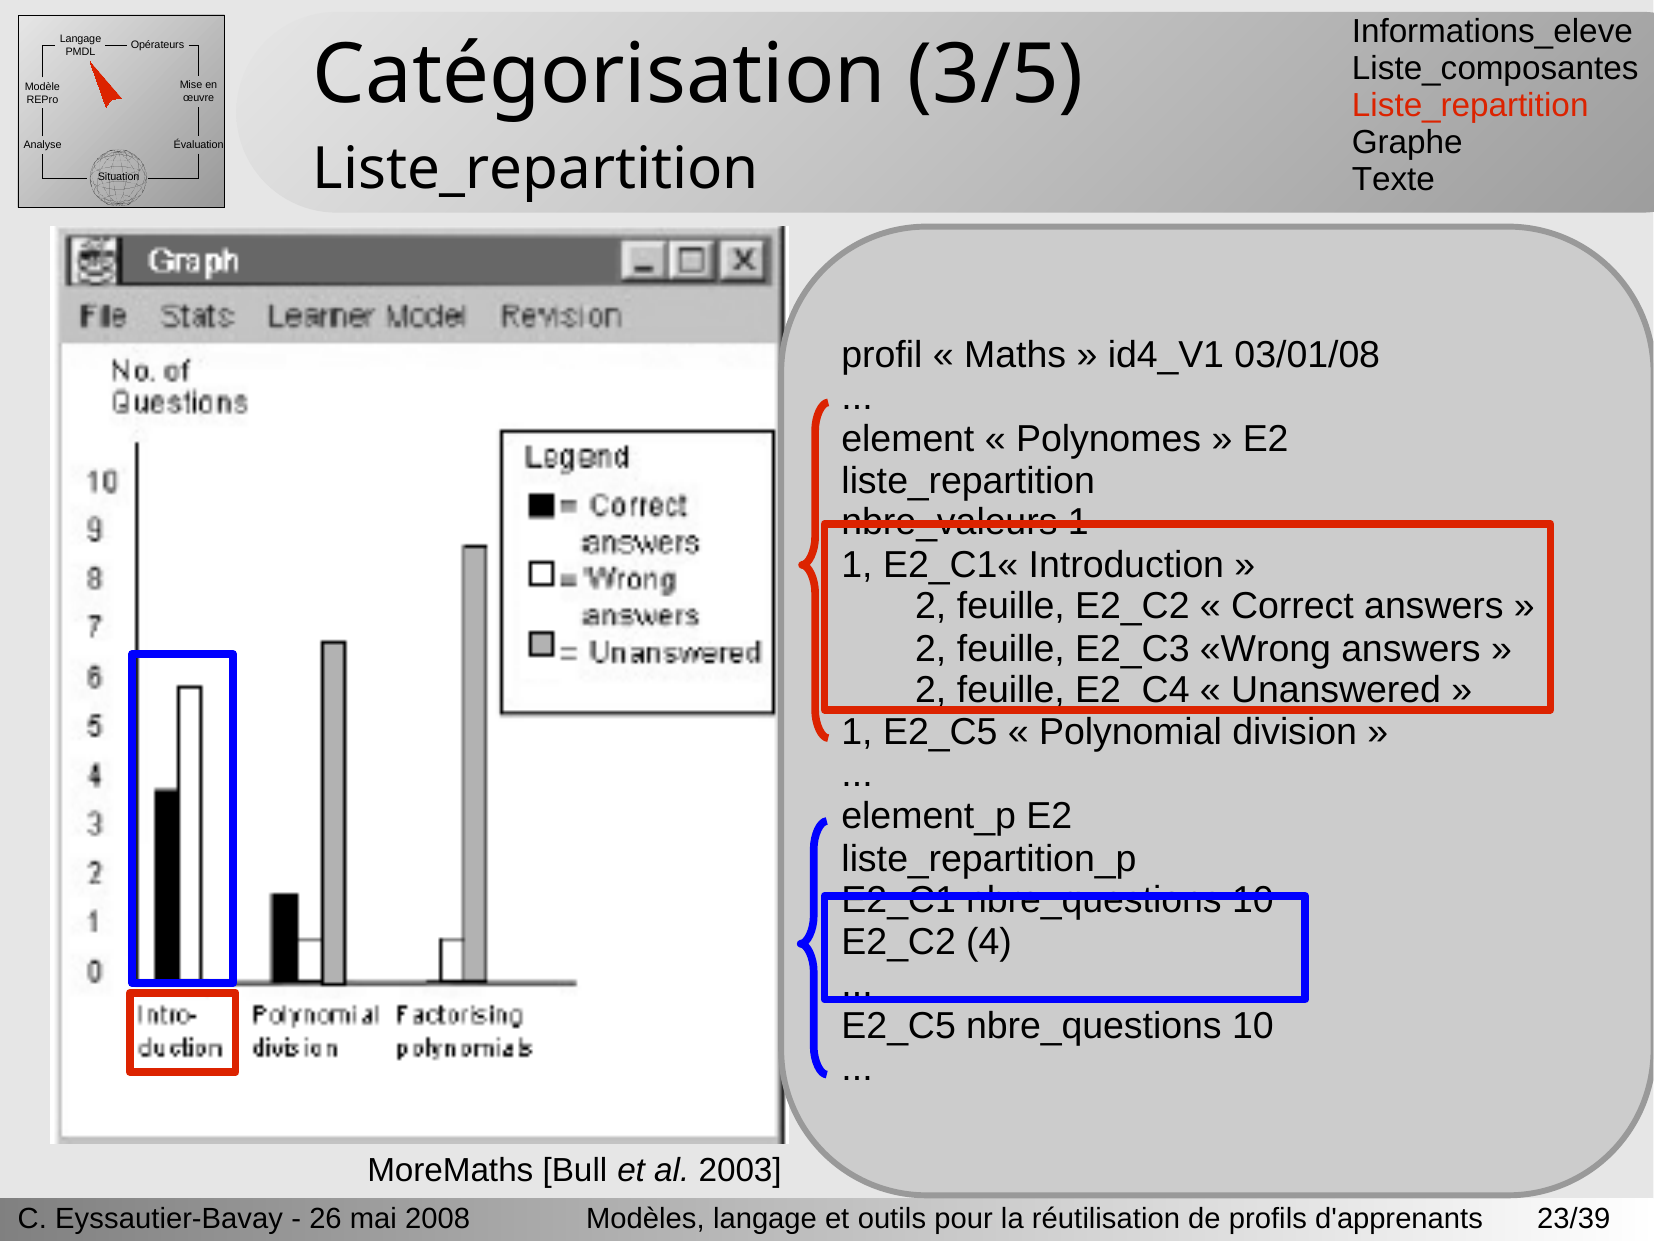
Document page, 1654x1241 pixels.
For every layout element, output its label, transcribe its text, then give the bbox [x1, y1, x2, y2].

chart [12, 13, 228, 213]
text_box Informations_eleve Liste_composantes Liste_repartition Graphe Texte [1327, 5, 1654, 227]
text_box profil « Maths » id4_V1 03/01/08 ... element « Polynomes » E2 liste_repartition nbre_valeurs 1 1, E2_C1« Introduction » 2, feuille, E2_C2 « Correct answers » 2, feuille, E2_C3 «Wrong answers » 2, feuille, E2_C4 « Unanswered » 1, E2_C5 « Polynomial division » ... element_p E2 liste_repartition_p E2_C1 nbre_questions 10 E2_C2 (4) ... E2_C5 nbre_questions 10 ... [781, 226, 1654, 1196]
title Catégorisation (3/5) Liste_repartition [312, 6, 1327, 214]
text_box MoreMaths [Bull et al. 2003] [352, 1144, 805, 1202]
picture [50, 226, 789, 1145]
text_box [90, 61, 122, 108]
